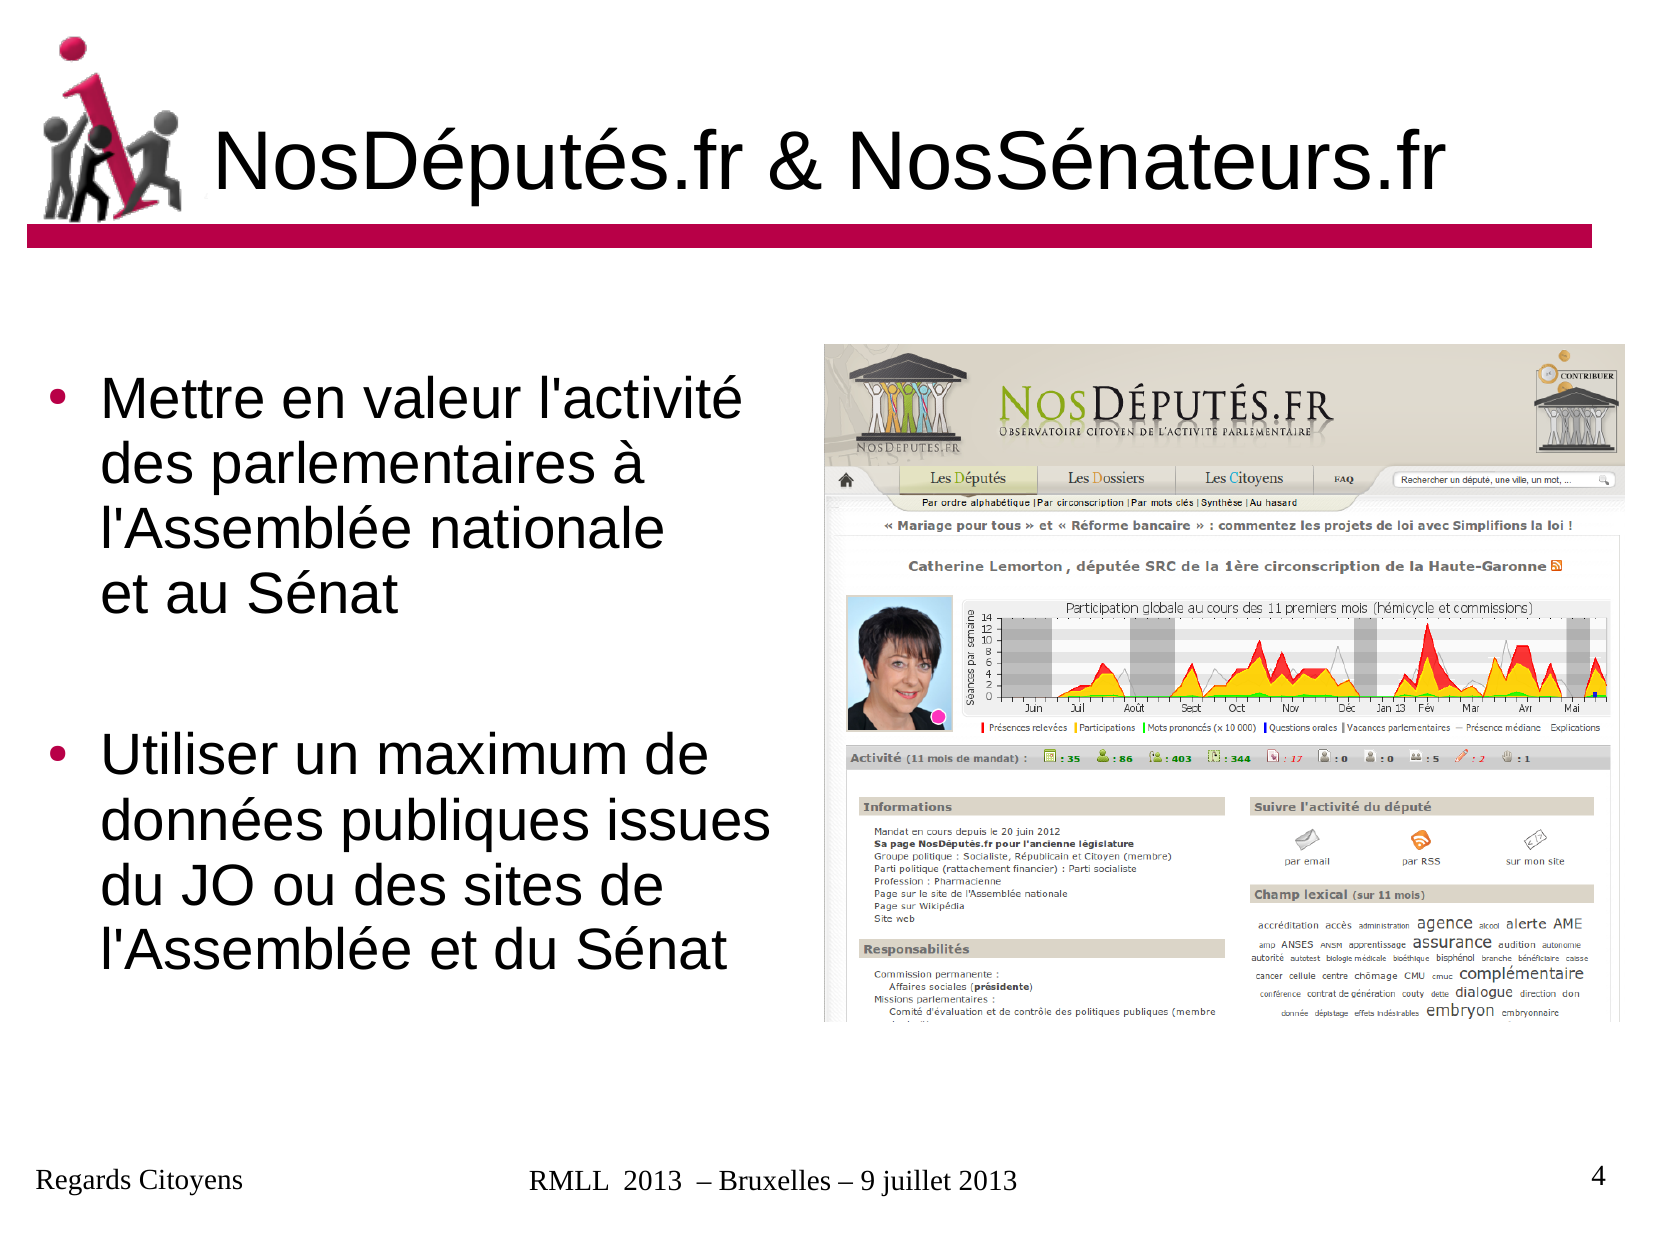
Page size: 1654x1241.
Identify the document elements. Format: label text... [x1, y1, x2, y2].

list Mettre en valeur l'activité des parlementaires à l'Assemblée nationale et au Sénat Utiliser un maximum de données publiques issues du JO ou des sites de l'Assemblée et du Sénat [29, 366, 827, 1185]
title NosDéputés.fr & NosSénateurs.fr [212, 64, 1625, 258]
picture [824, 344, 1625, 1022]
picture [27, 31, 208, 224]
